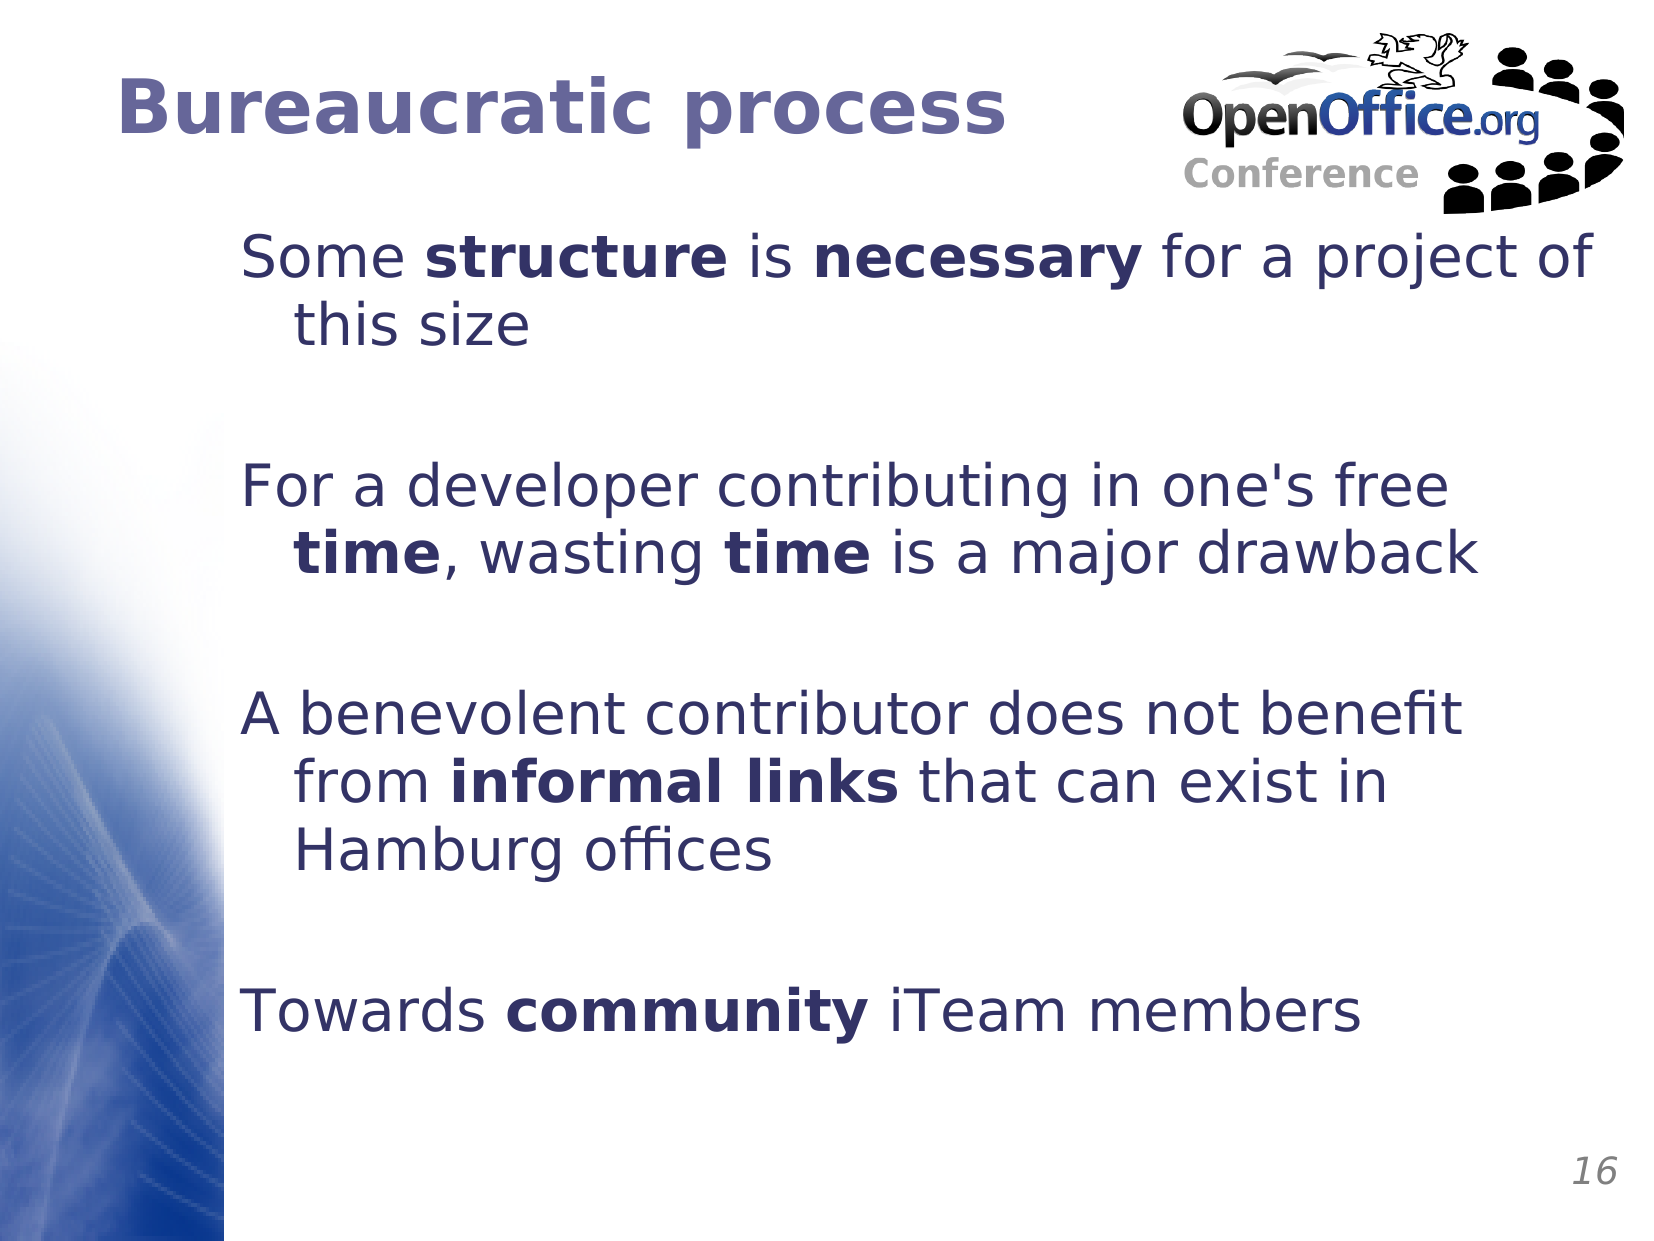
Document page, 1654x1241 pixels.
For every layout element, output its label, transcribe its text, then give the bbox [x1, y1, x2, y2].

title Bureaucratic process [26, 50, 1167, 164]
picture [1183, 33, 1624, 214]
picture [0, 0, 224, 1241]
list Some structure is necessary for a project of this size For a developer contributing in one's free time, wasting time is a major drawback A benevolent contributor does not benefit from informal links that can exist in Hamburg offices Towards community iTeam members [223, 223, 1619, 1133]
